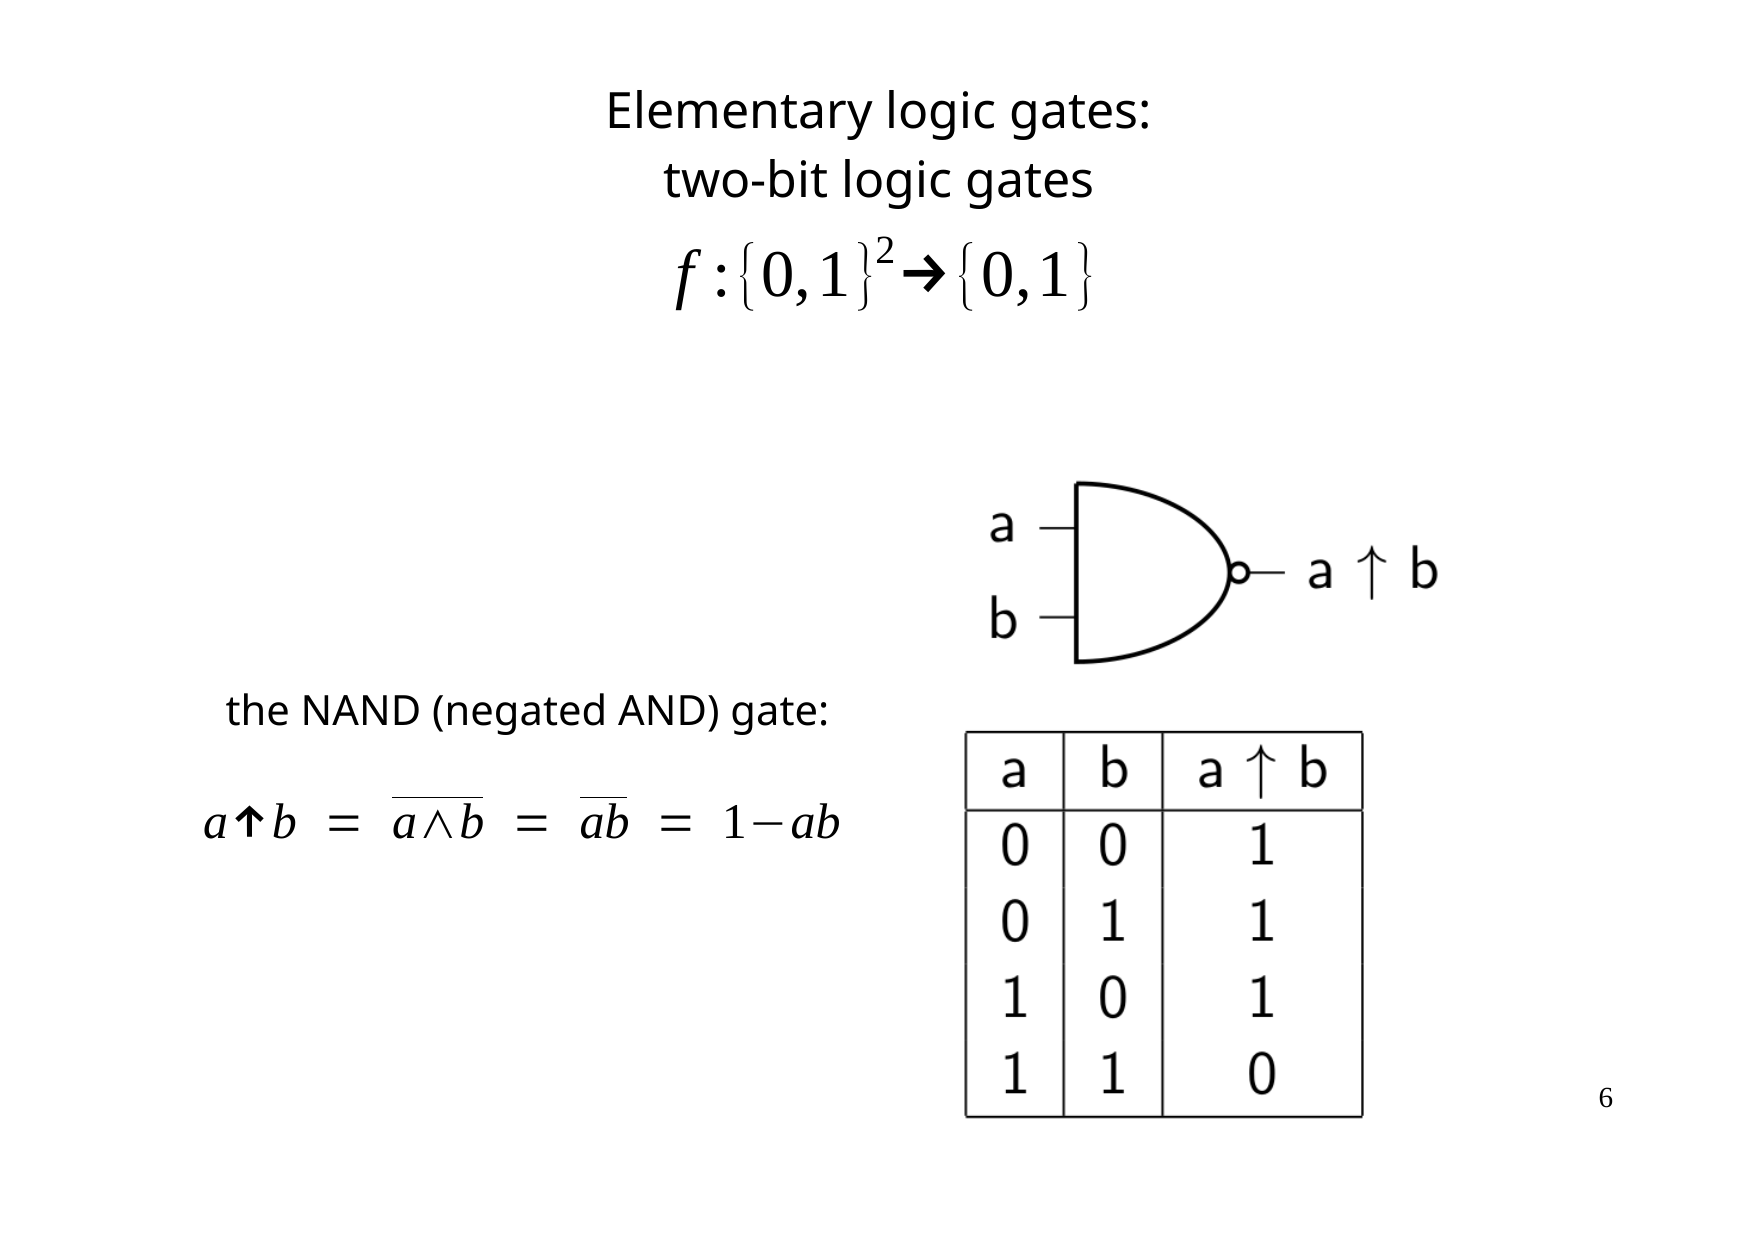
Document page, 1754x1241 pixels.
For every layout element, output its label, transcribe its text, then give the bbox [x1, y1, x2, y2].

chart [667, 227, 1107, 315]
text_box Elementary logic gates: two-bit logic gates [590, 68, 1164, 213]
chart [195, 793, 848, 849]
text_box the NAND (negated AND) gate: [210, 673, 853, 743]
picture [913, 439, 1514, 1172]
